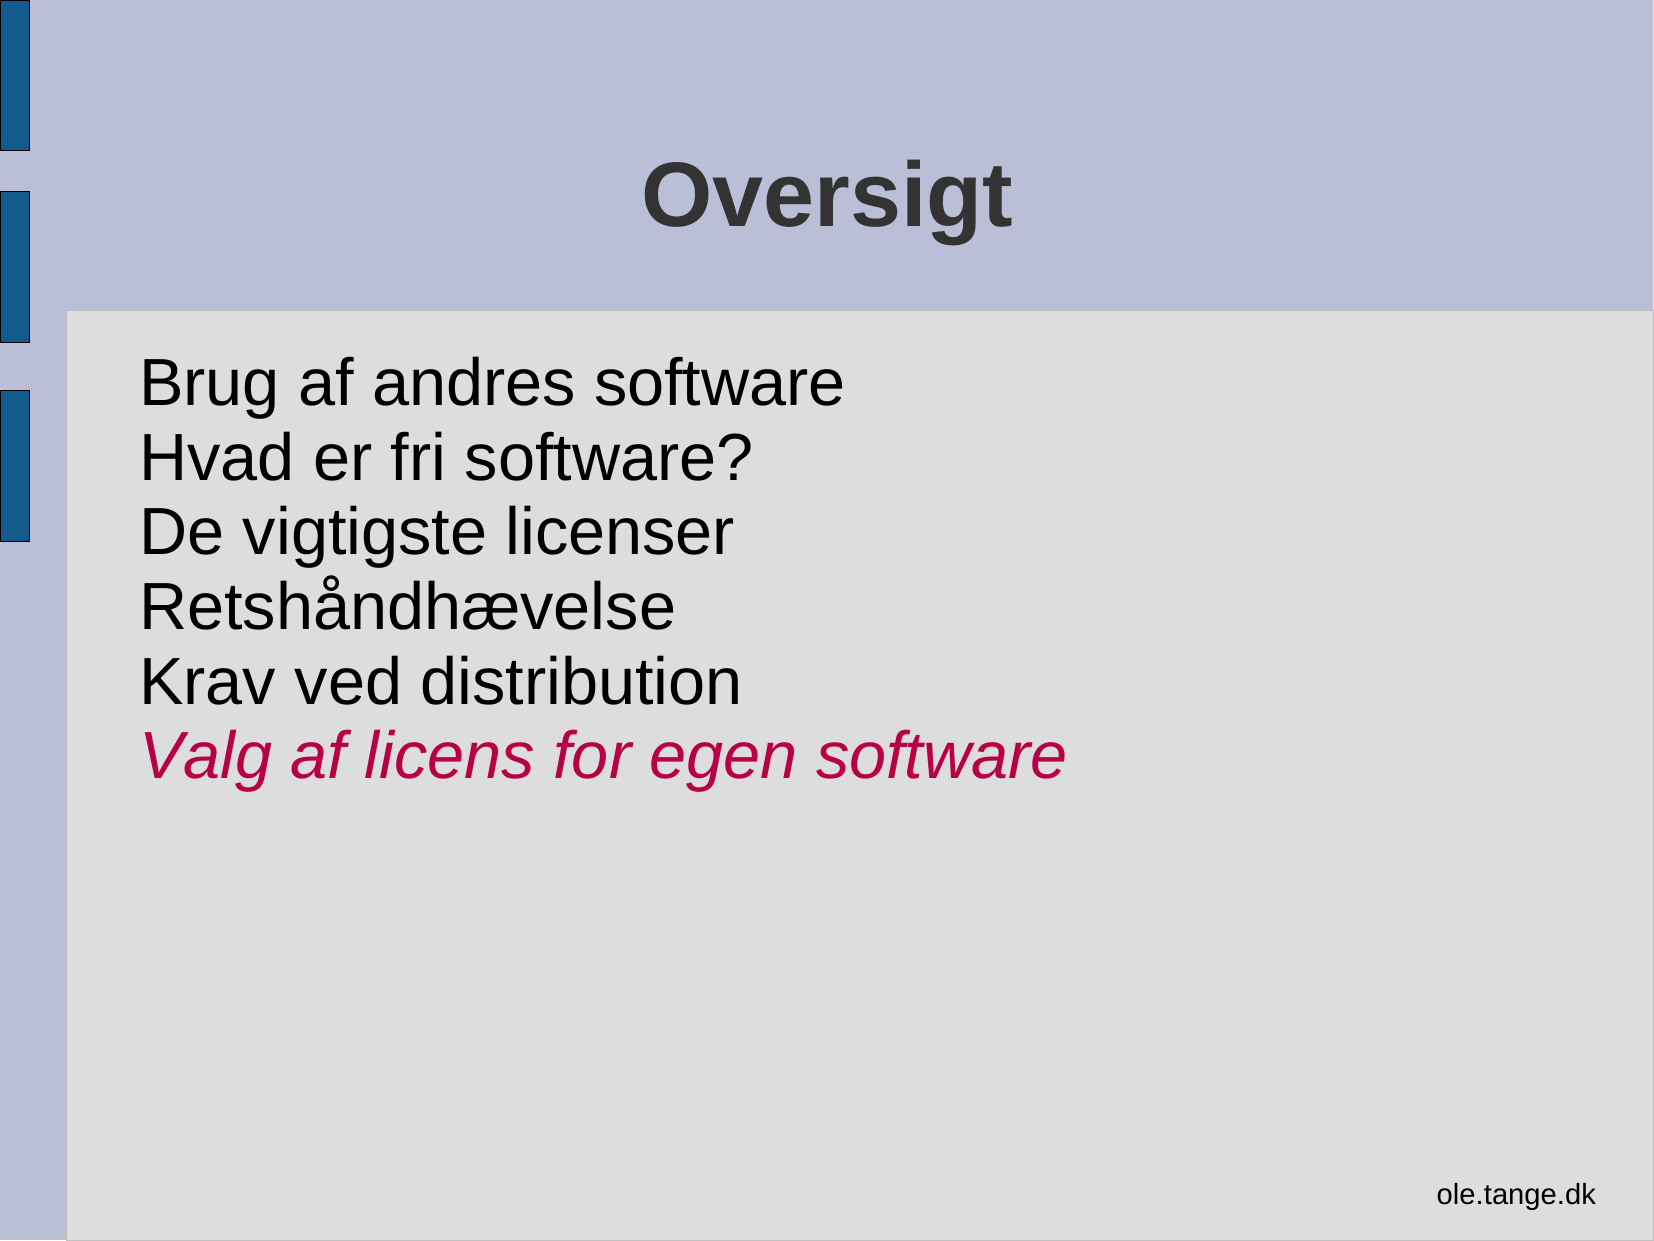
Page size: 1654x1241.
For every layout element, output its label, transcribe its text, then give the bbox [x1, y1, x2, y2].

list Brug af andres software Hvad er fri software? De vigtigste licenser Retshåndhævelse Krav ved distribution Valg af licens for egen software [121, 344, 1534, 1127]
title Oversigt [121, 91, 1534, 299]
